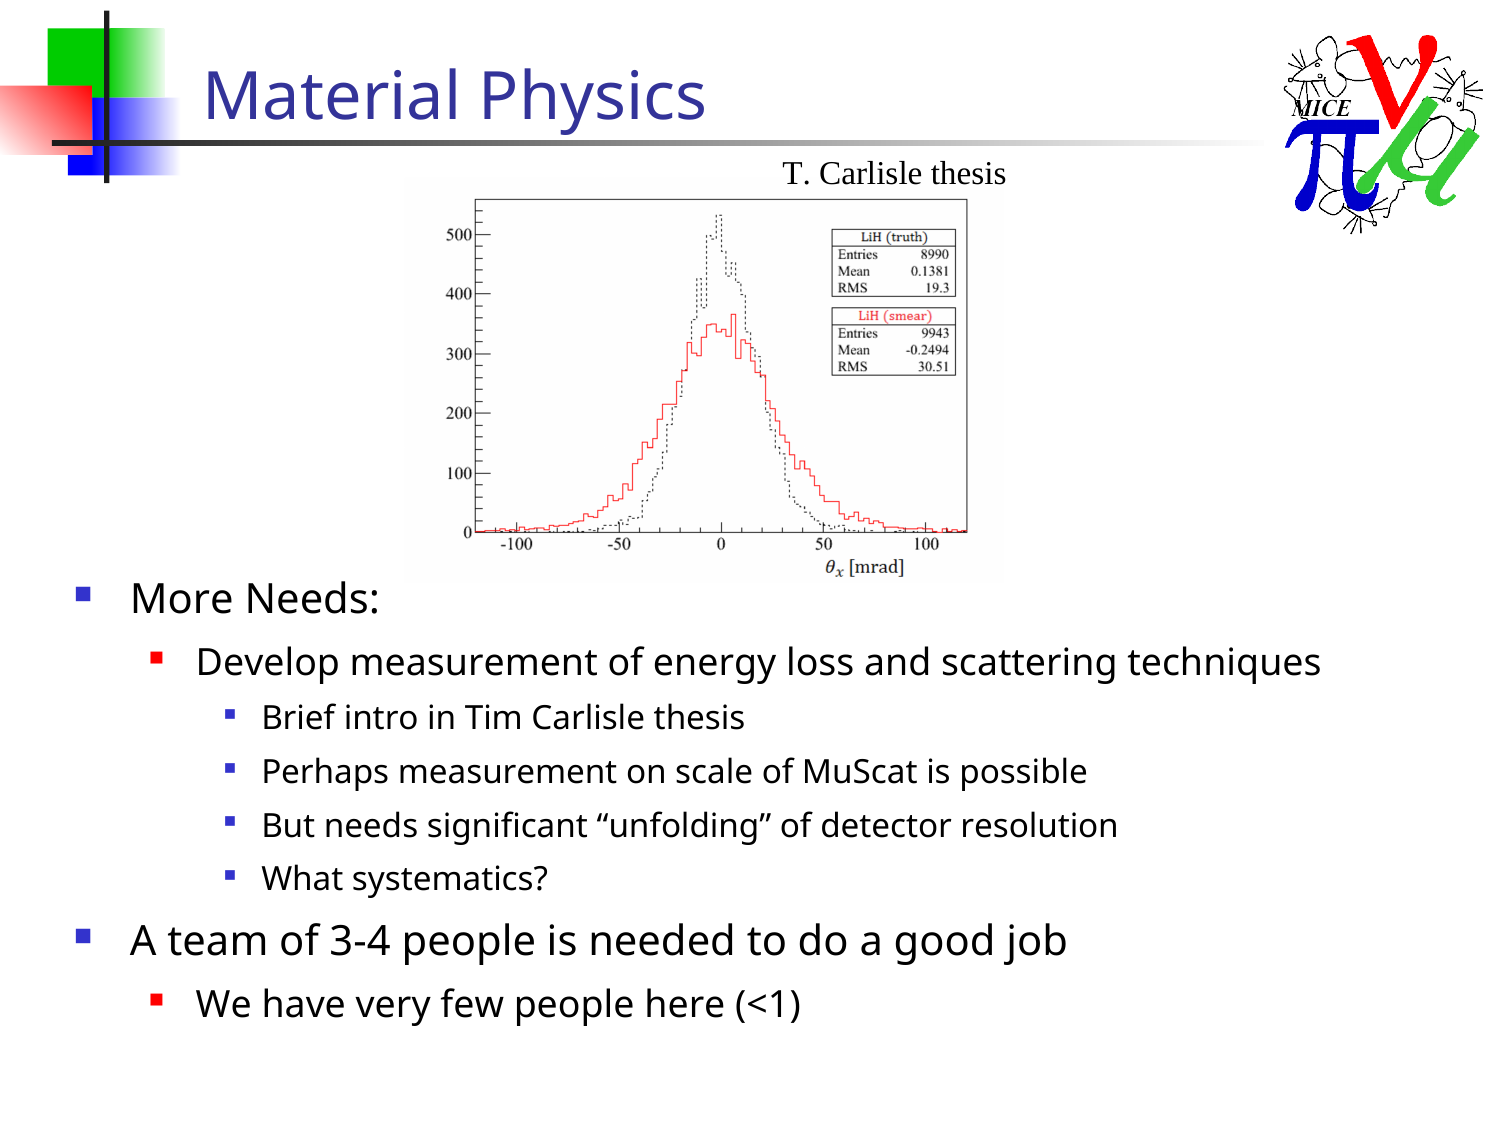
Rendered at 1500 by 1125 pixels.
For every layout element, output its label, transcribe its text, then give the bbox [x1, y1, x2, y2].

text_box T. Carlisle thesis [767, 147, 1020, 200]
picture [1264, 5, 1500, 251]
title Material Physics [187, 0, 1466, 147]
list More Needs: Develop measurement of energy loss and scattering techniques Brief intro in Tim Carlisle thesis Perhaps measurement on scale of MuScat is possible But needs significant “unfolding” of detector resolution What systematics? A team of 3-4 people is needed to do a good job We have very few people here (<1) [59, 561, 1402, 1025]
picture [404, 177, 1004, 583]
